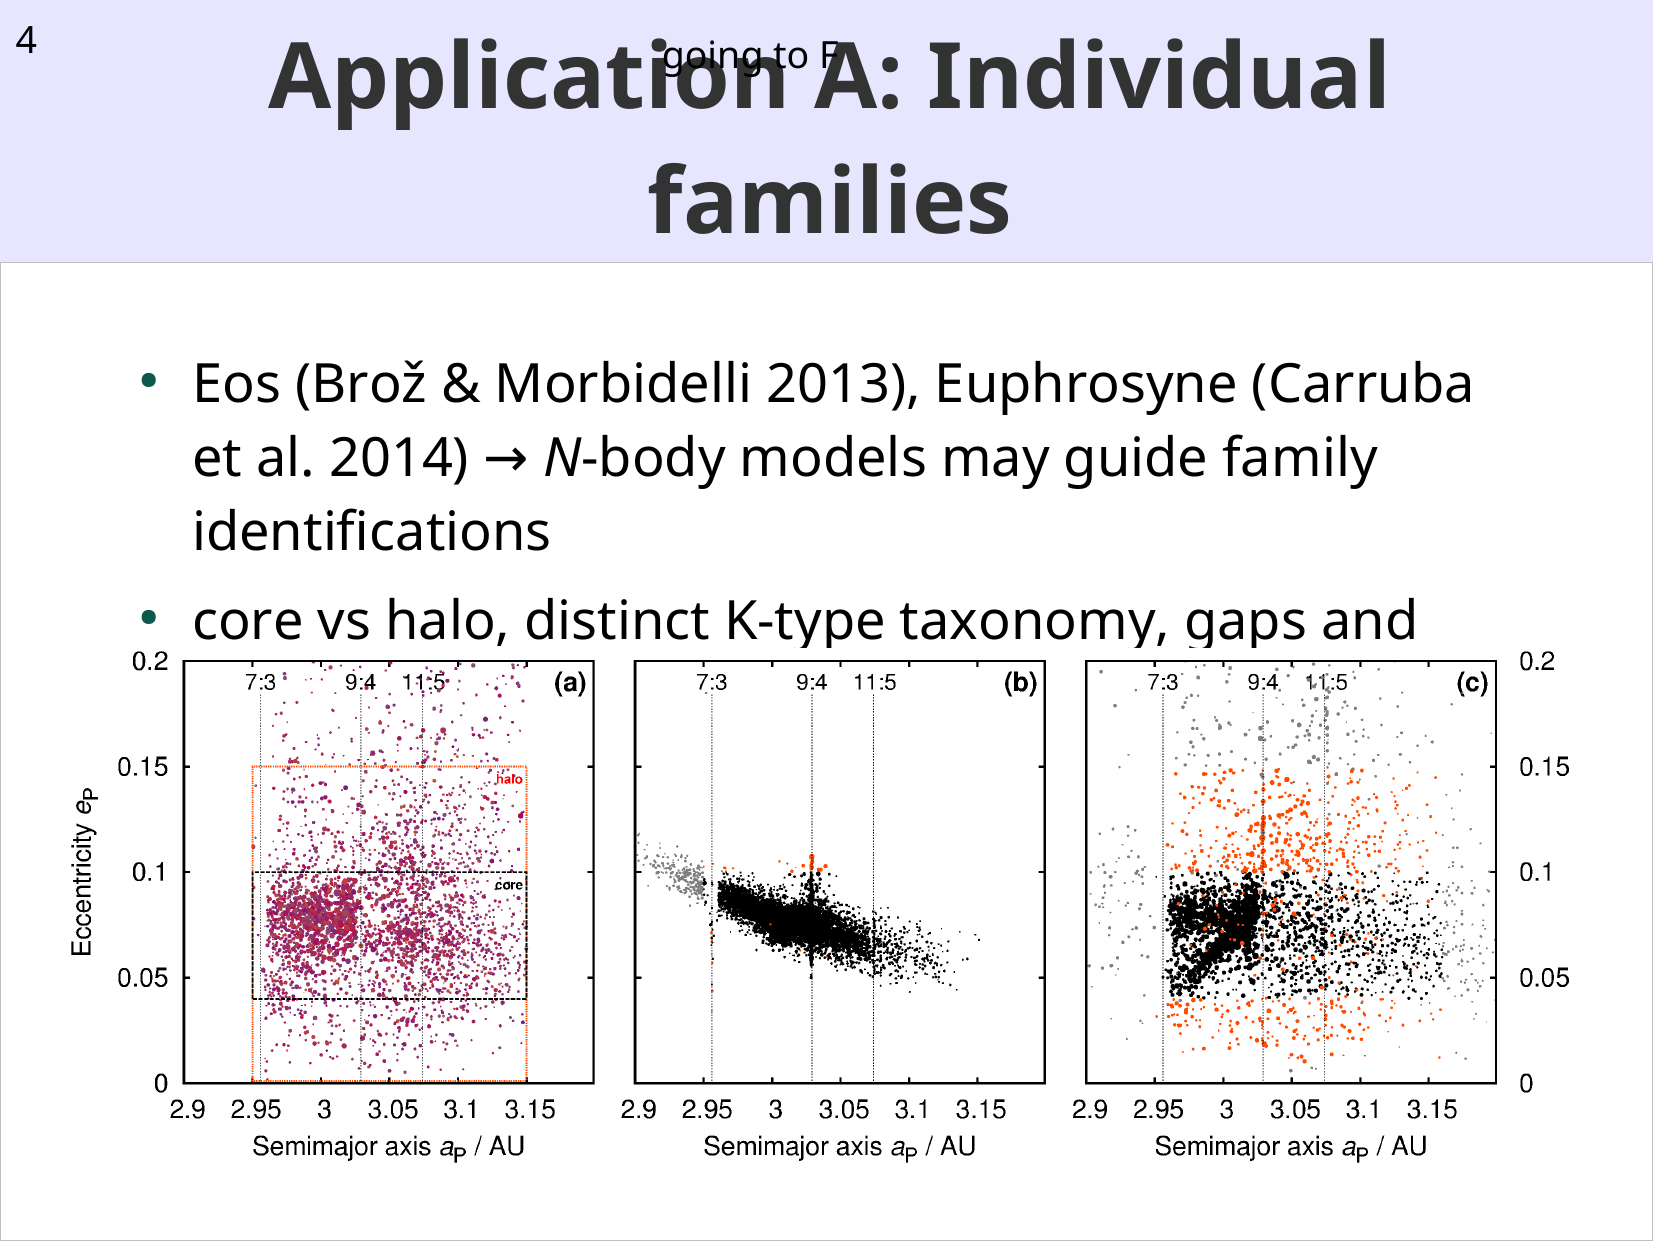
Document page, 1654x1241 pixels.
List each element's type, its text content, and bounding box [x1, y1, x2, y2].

text_box 4 [0, 5, 51, 65]
list Eos (Brož & Morbidelli 2013), Euphrosyne (Carruba et al. 2014) → N-body models may guide family identifications core vs halo, distinct K-type taxonomy, gaps and scattering due to resonances, background often not uniform [121, 344, 1534, 648]
title Application A: Individual families [124, 31, 1536, 239]
text_box going to F [647, 21, 833, 81]
picture [58, 648, 1579, 1167]
